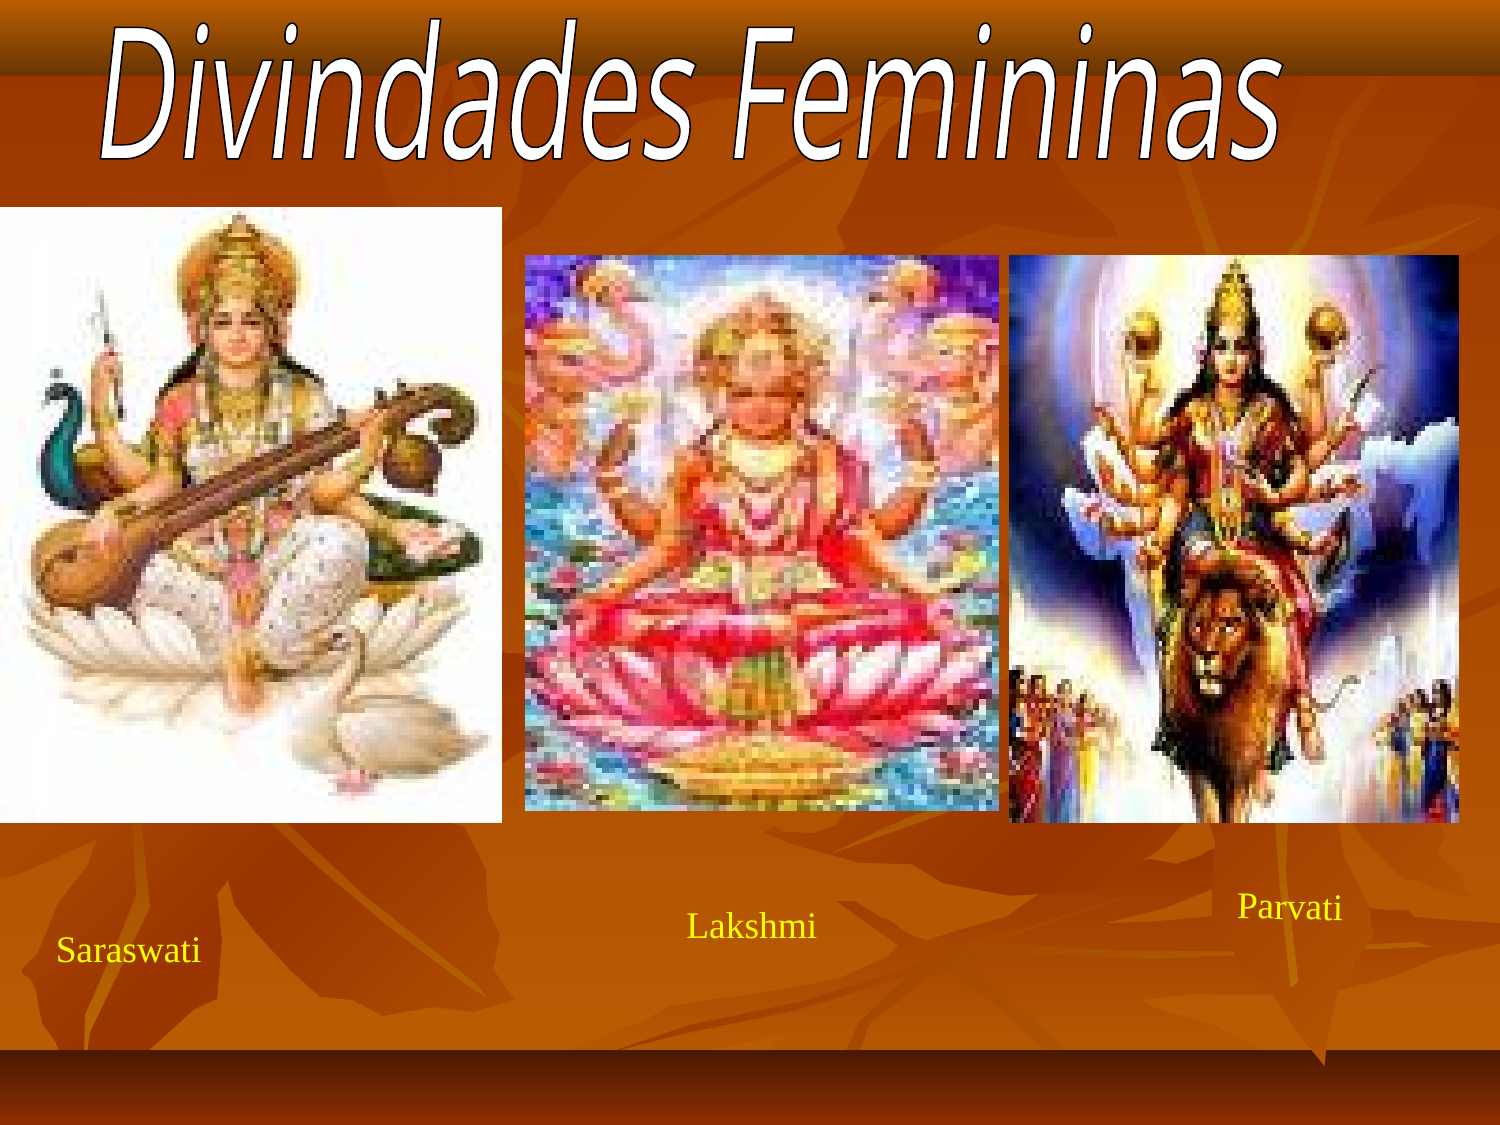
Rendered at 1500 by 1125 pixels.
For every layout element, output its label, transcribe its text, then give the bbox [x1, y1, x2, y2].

text_box Divindades Femininas [1067, 60, 1089, 159]
text_box Divindades Femininas [214, 60, 274, 159]
text_box Parvati [1221, 873, 1377, 937]
text_box Divindades Femininas [733, 27, 794, 159]
text_box Lakshmi [671, 893, 833, 954]
text_box Divindades Femininas [995, 58, 1056, 159]
text_box Divindades Femininas [643, 58, 696, 161]
text_box Divindades Femininas [510, 18, 577, 161]
picture [1009, 255, 1459, 823]
text_box Divindades Femininas [1166, 58, 1223, 161]
picture [0, 207, 502, 823]
text_box Divindades Femininas [793, 58, 849, 161]
text_box Divindades Femininas [442, 58, 499, 161]
text_box Divindades Femininas [1097, 58, 1157, 159]
text_box Divindades Femininas [582, 58, 638, 161]
text_box Divindades Femininas [302, 58, 363, 159]
text_box Divindades Femininas [965, 60, 987, 159]
text_box Divindades Femininas [272, 60, 294, 159]
text_box Divindades Femininas [857, 58, 955, 159]
text_box Divindades Femininas [183, 60, 205, 159]
text_box Divindades Femininas [374, 18, 441, 161]
text_box Divindades Femininas [100, 27, 175, 159]
text_box Saraswati [41, 916, 526, 978]
text_box Divindades Femininas [1230, 58, 1283, 161]
picture [525, 255, 999, 811]
